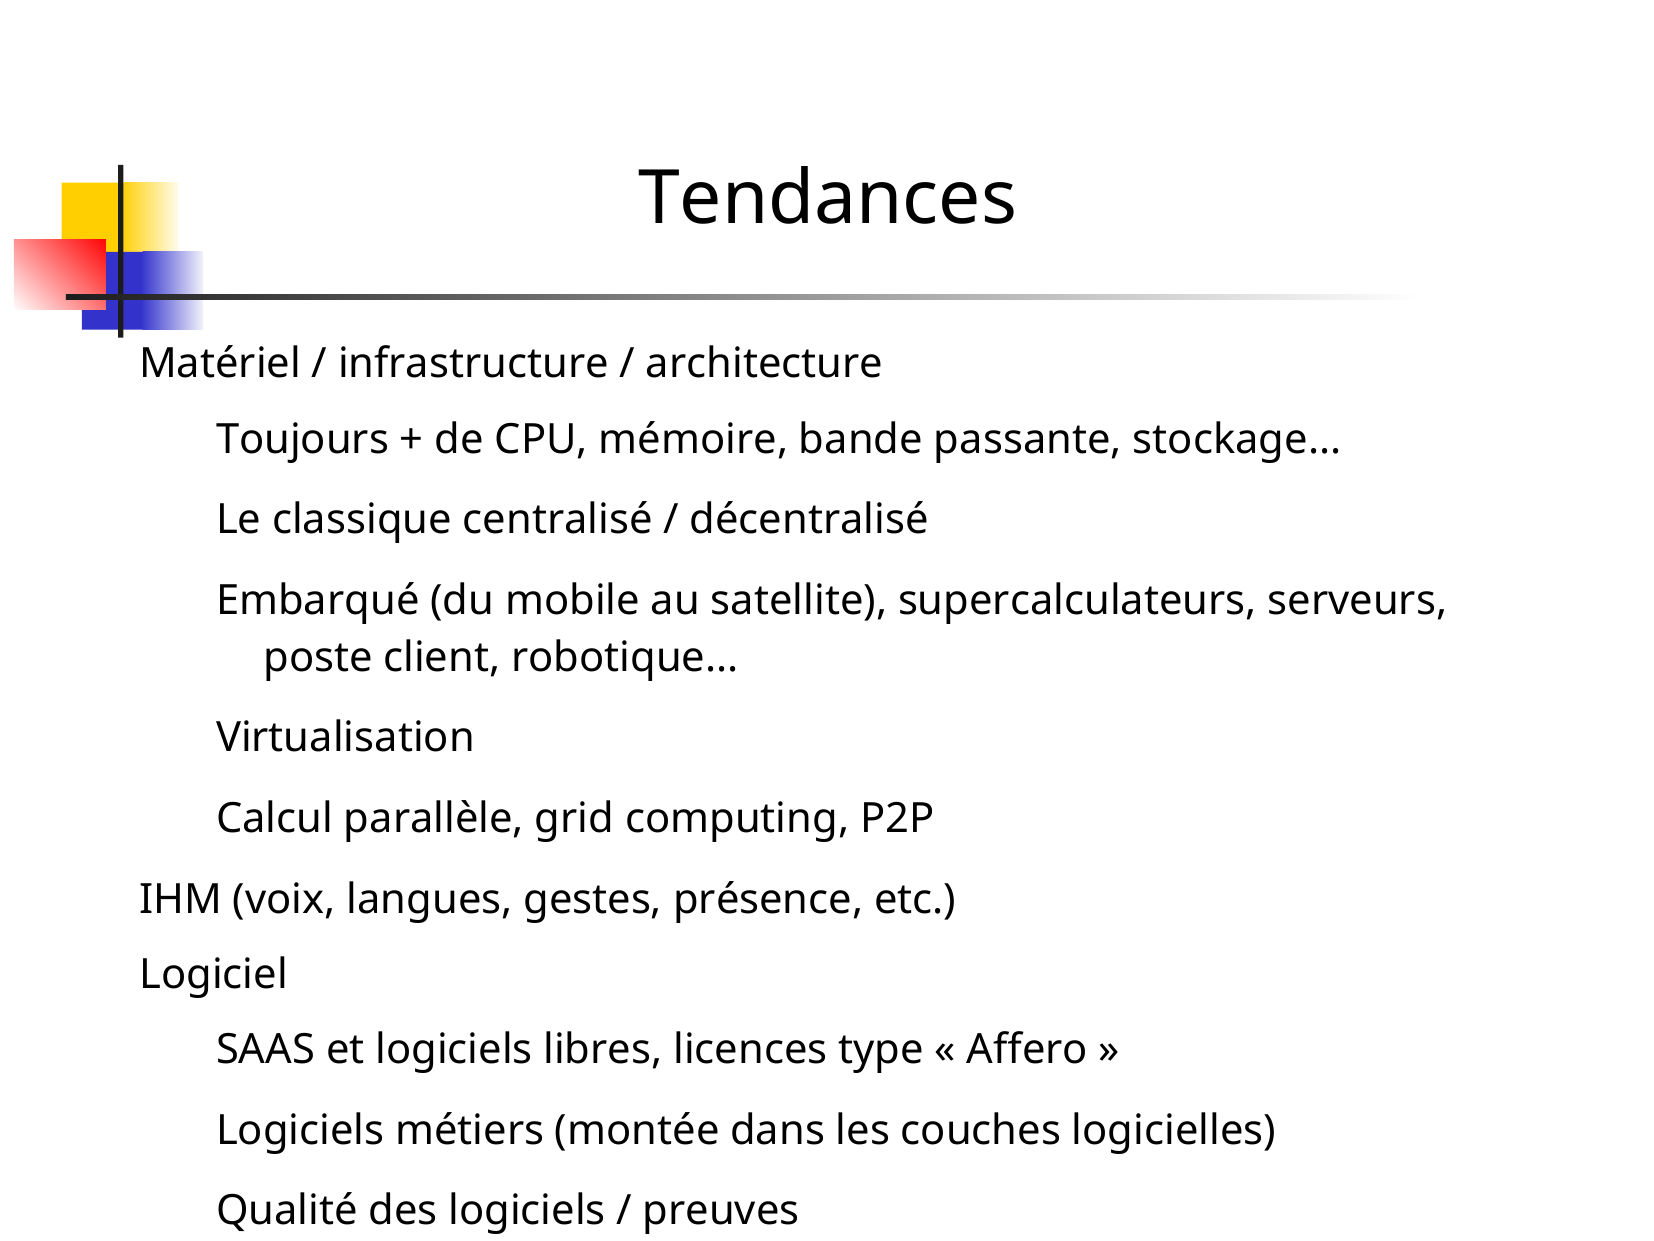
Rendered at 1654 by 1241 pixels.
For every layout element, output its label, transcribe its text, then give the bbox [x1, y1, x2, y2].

list Matériel / infrastructure / architecture Toujours + de CPU, mémoire, bande passante, stockage... Le classique centralisé / décentralisé Embarqué (du mobile au satellite), supercalculateurs, serveurs, poste client, robotique... Virtualisation Calcul parallèle, grid computing, P2P IHM (voix, langues, gestes, présence, etc.) Logiciel SAAS et logiciels libres, licences type « Affero » Logiciels métiers (montée dans les couches logicielles) Qualité des logiciels / preuves * Assisté par Ordinateur (conception, musique, décision...) [121, 333, 1534, 1208]
title Tendances [121, 83, 1534, 307]
